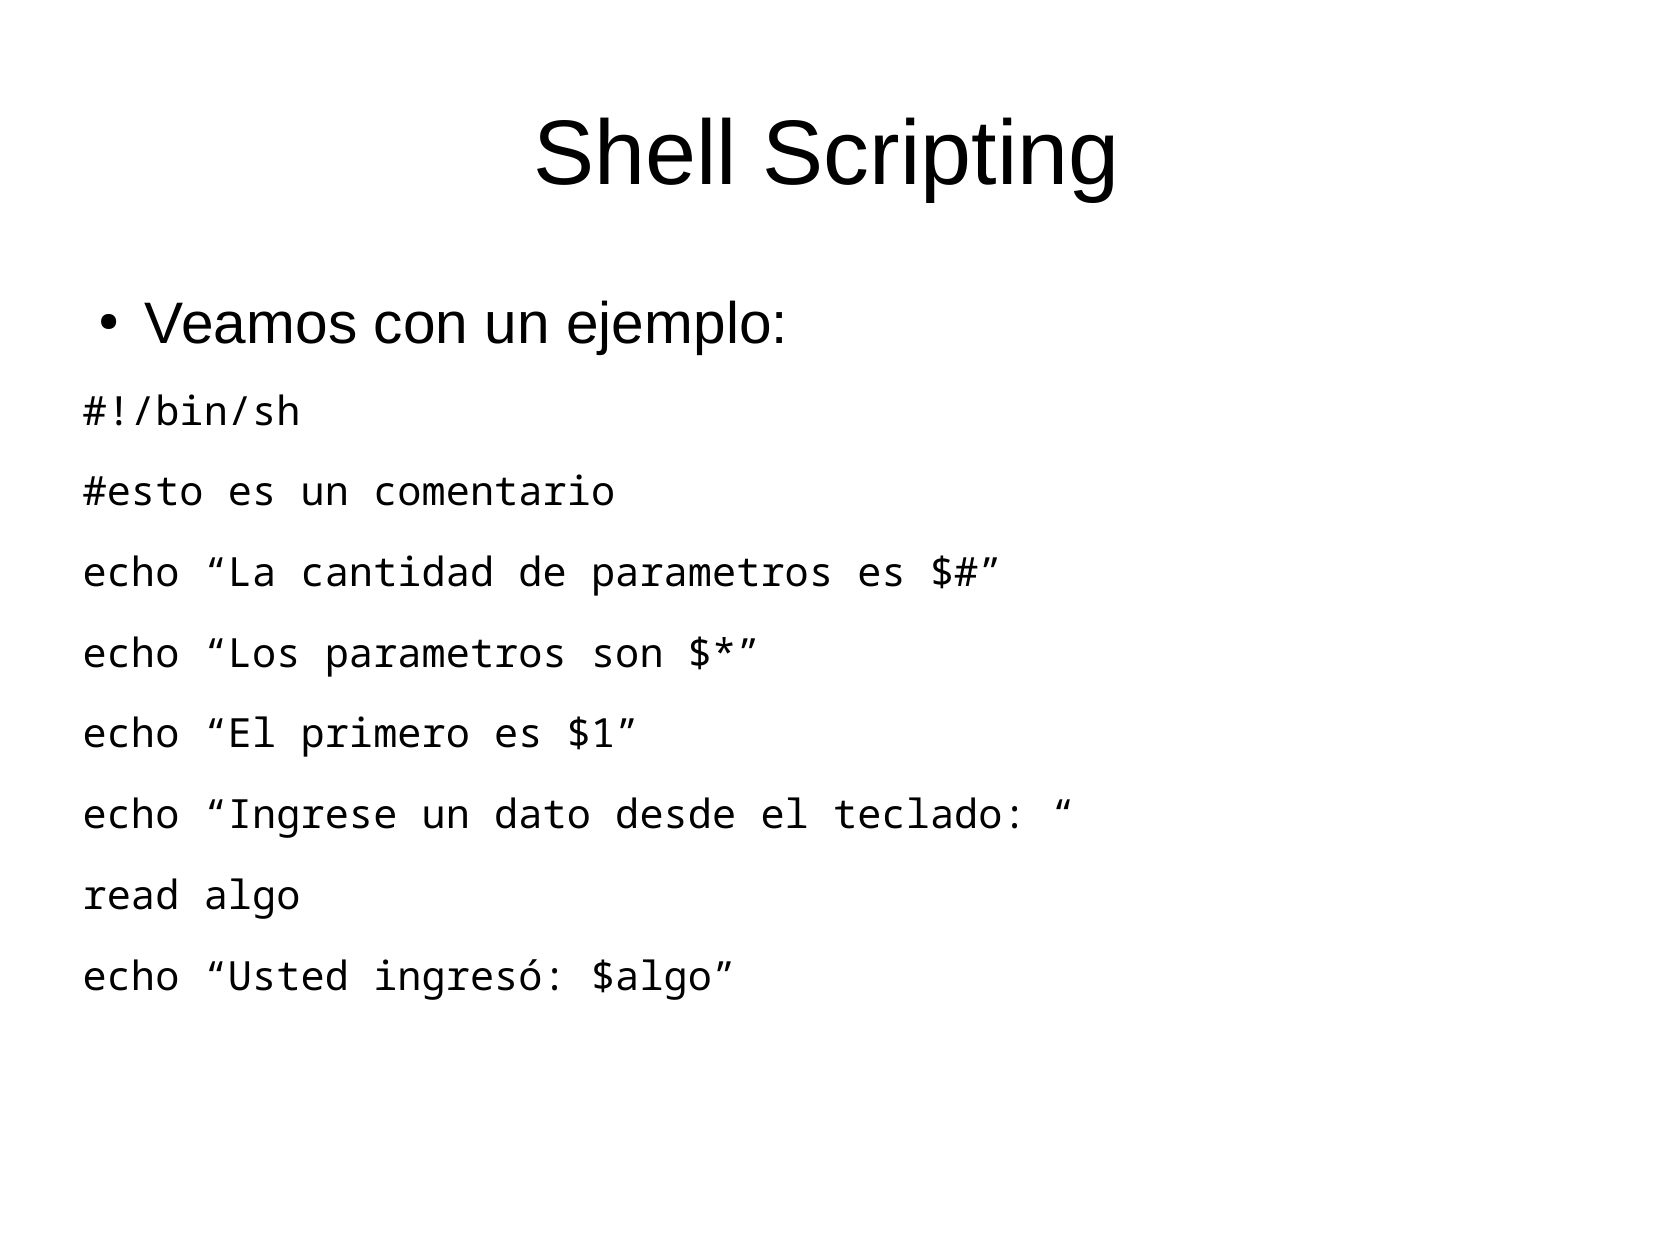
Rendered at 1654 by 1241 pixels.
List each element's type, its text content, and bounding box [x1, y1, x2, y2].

title Shell Scripting [82, 49, 1571, 257]
list Veamos con un ejemplo: #!/bin/sh #esto es un comentario echo “La cantidad de parametros es $#” echo “Los parametros son $*” echo “El primero es $1” echo “Ingrese un dato desde el teclado: “ read algo echo “Usted ingresó: $algo” [82, 290, 1571, 1010]
